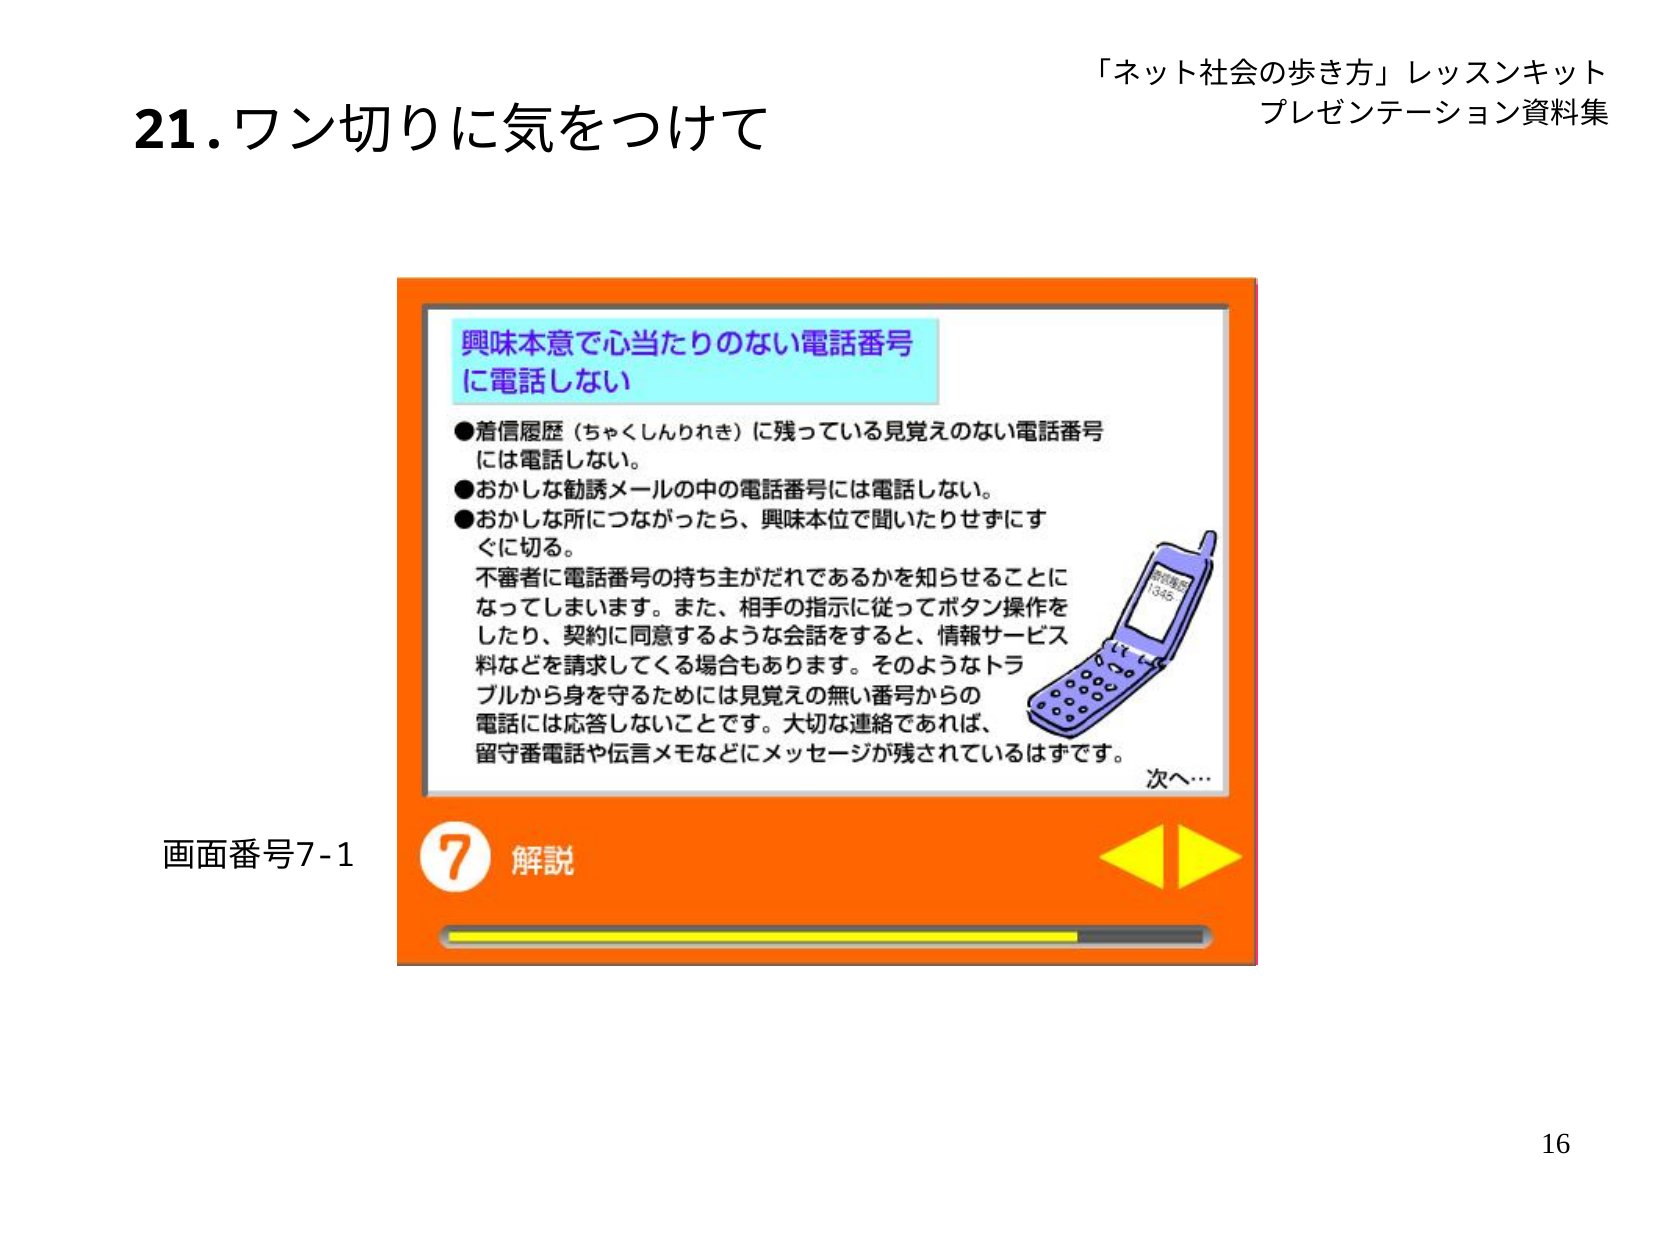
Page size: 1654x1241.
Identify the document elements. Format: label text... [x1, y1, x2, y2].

text_box 「ネット社会の歩き方」レッスンキット プレゼンテーション資料集 [1062, 44, 1625, 139]
text_box 21.ワン切りに気をつけて [118, 88, 1241, 169]
picture [397, 277, 1258, 966]
text_box 画面番号7-1 [147, 826, 384, 882]
